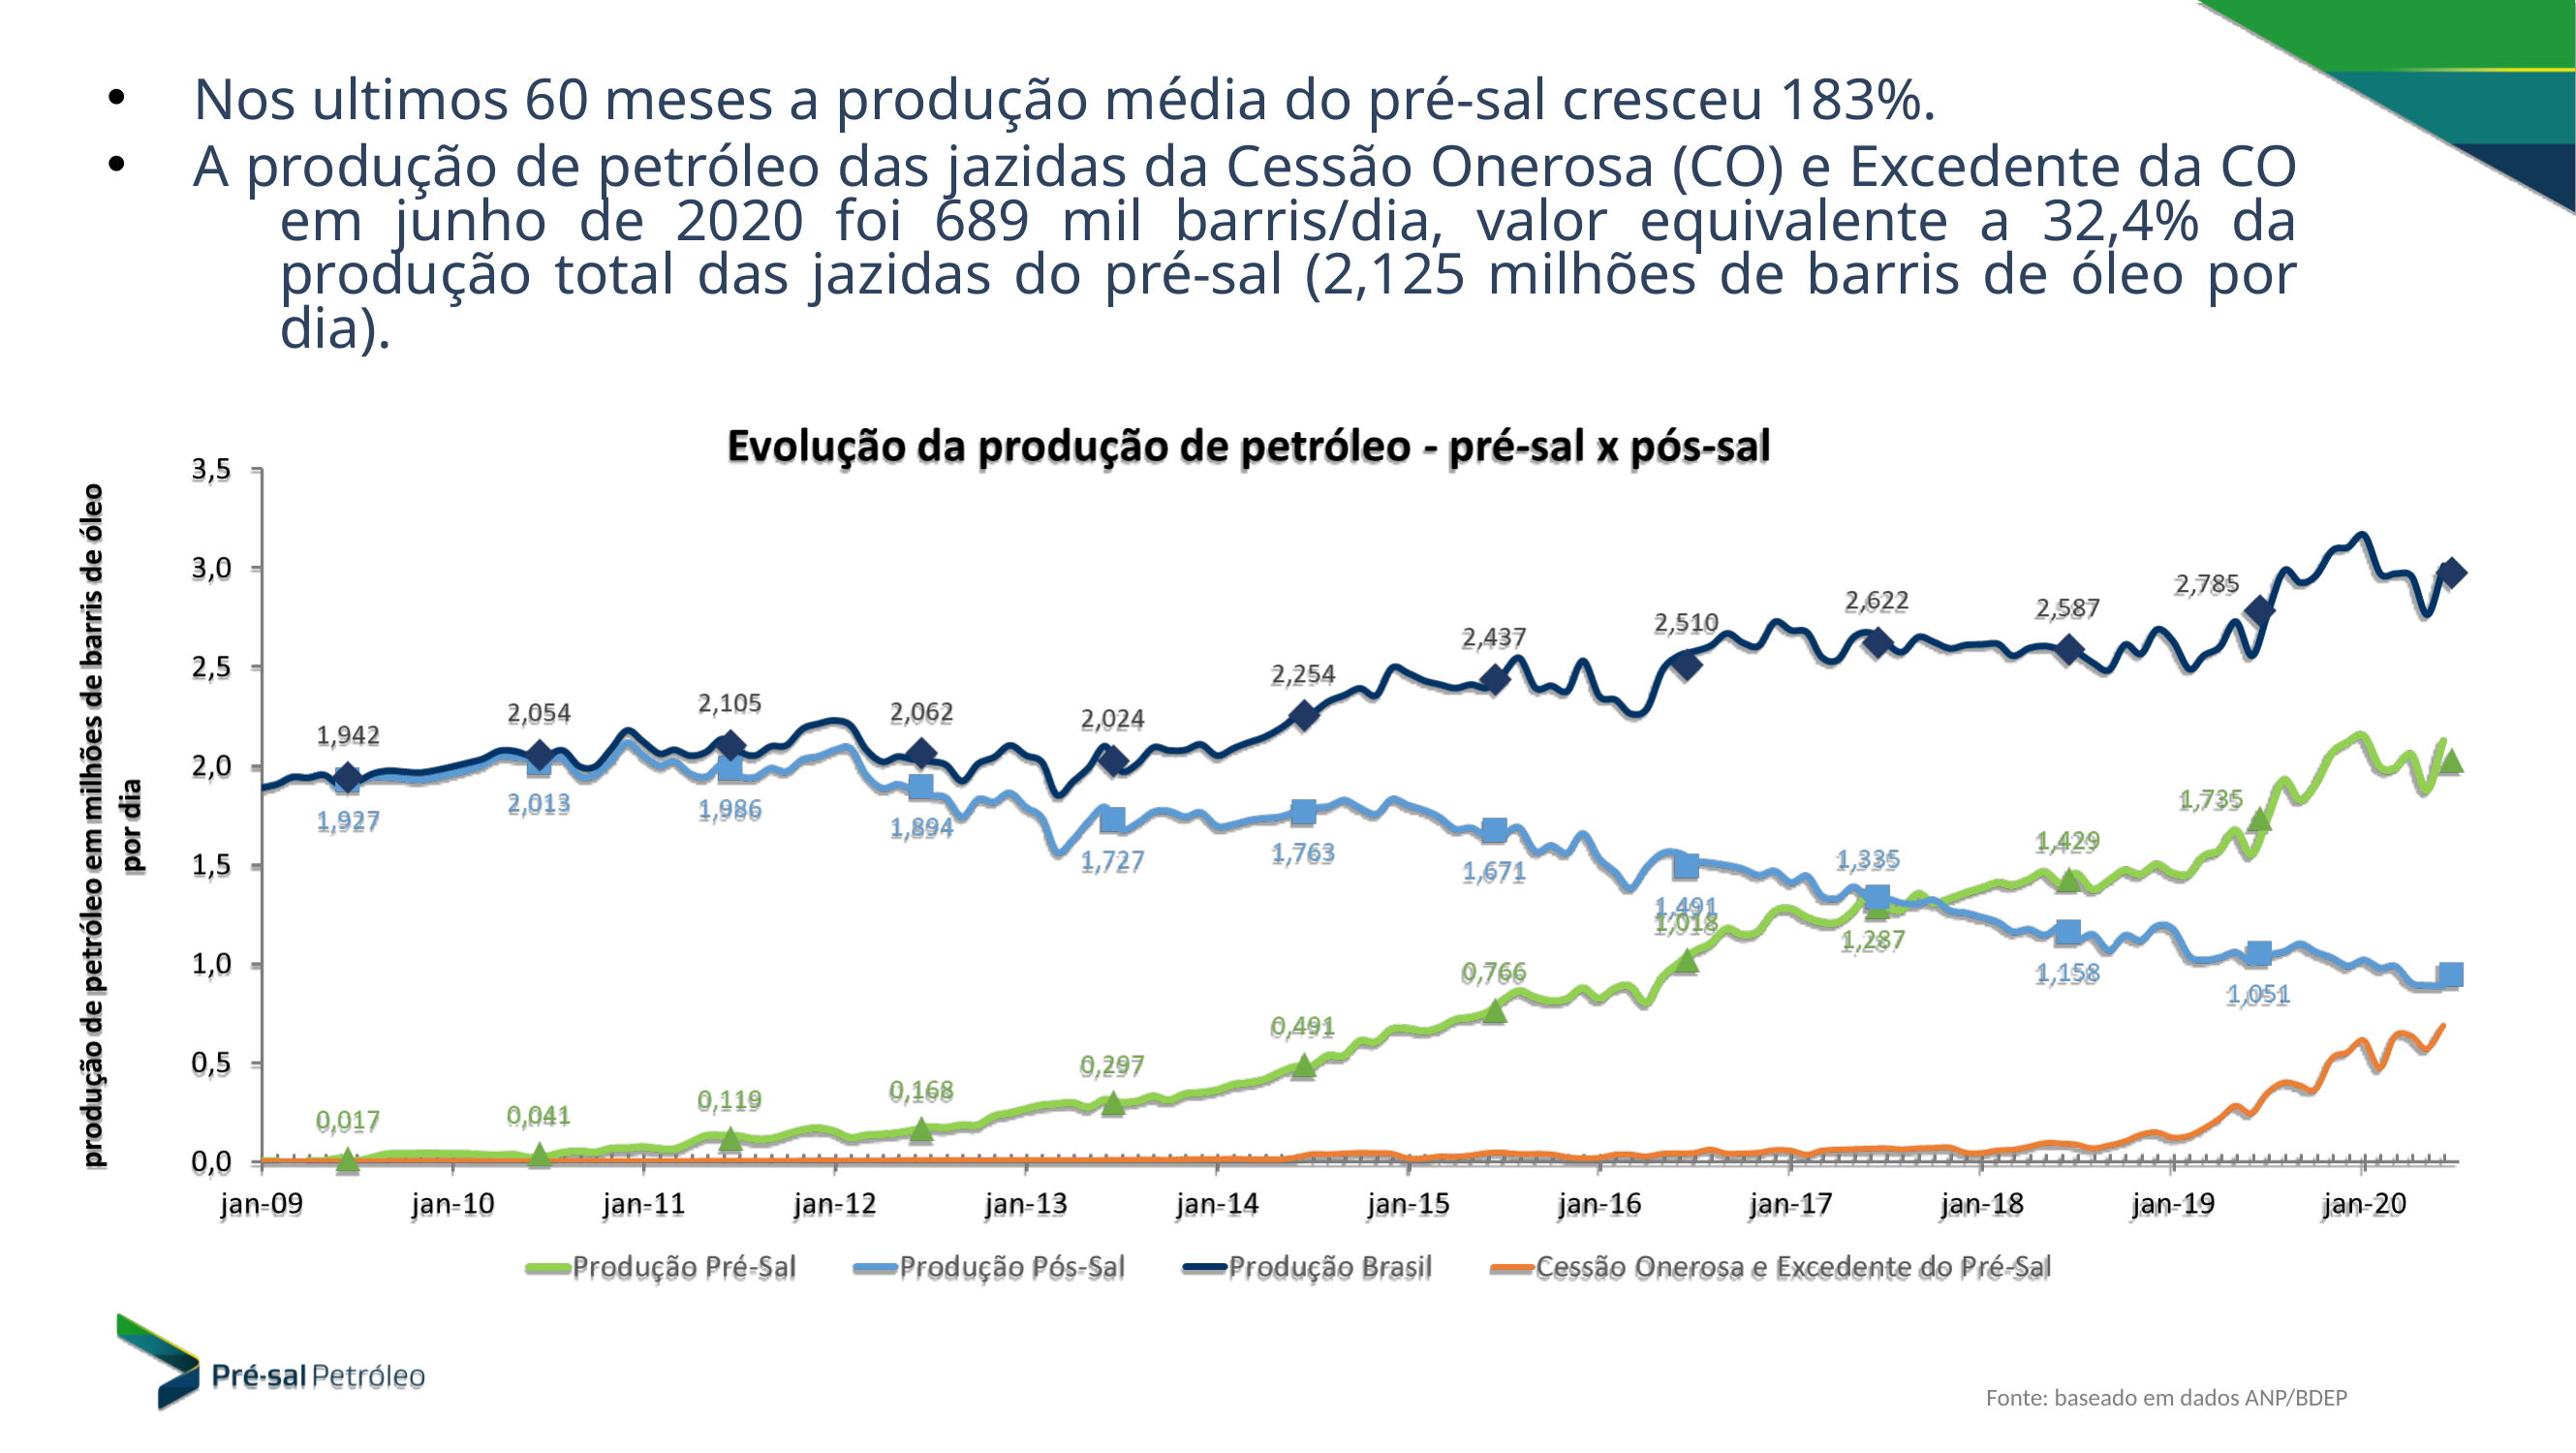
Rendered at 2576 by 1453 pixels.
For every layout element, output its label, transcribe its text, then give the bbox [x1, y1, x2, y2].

picture [43, 379, 2532, 1304]
text_box Fonte: baseado em dados ANP/BDEP [1971, 1374, 2381, 1419]
text_box Nos ultimos 60 meses a produção média do pré-sal cresceu 183%. A produção de petróleo das jazidas da Cessão Onerosa (CO) e Excedente da CO em junho de 2020 foi 689 mil barris/dia, valor equivalente a 32,4% da produção total das jazidas do pré-sal (2,125 milhões de barris de óleo por dia). [92, 69, 2313, 308]
